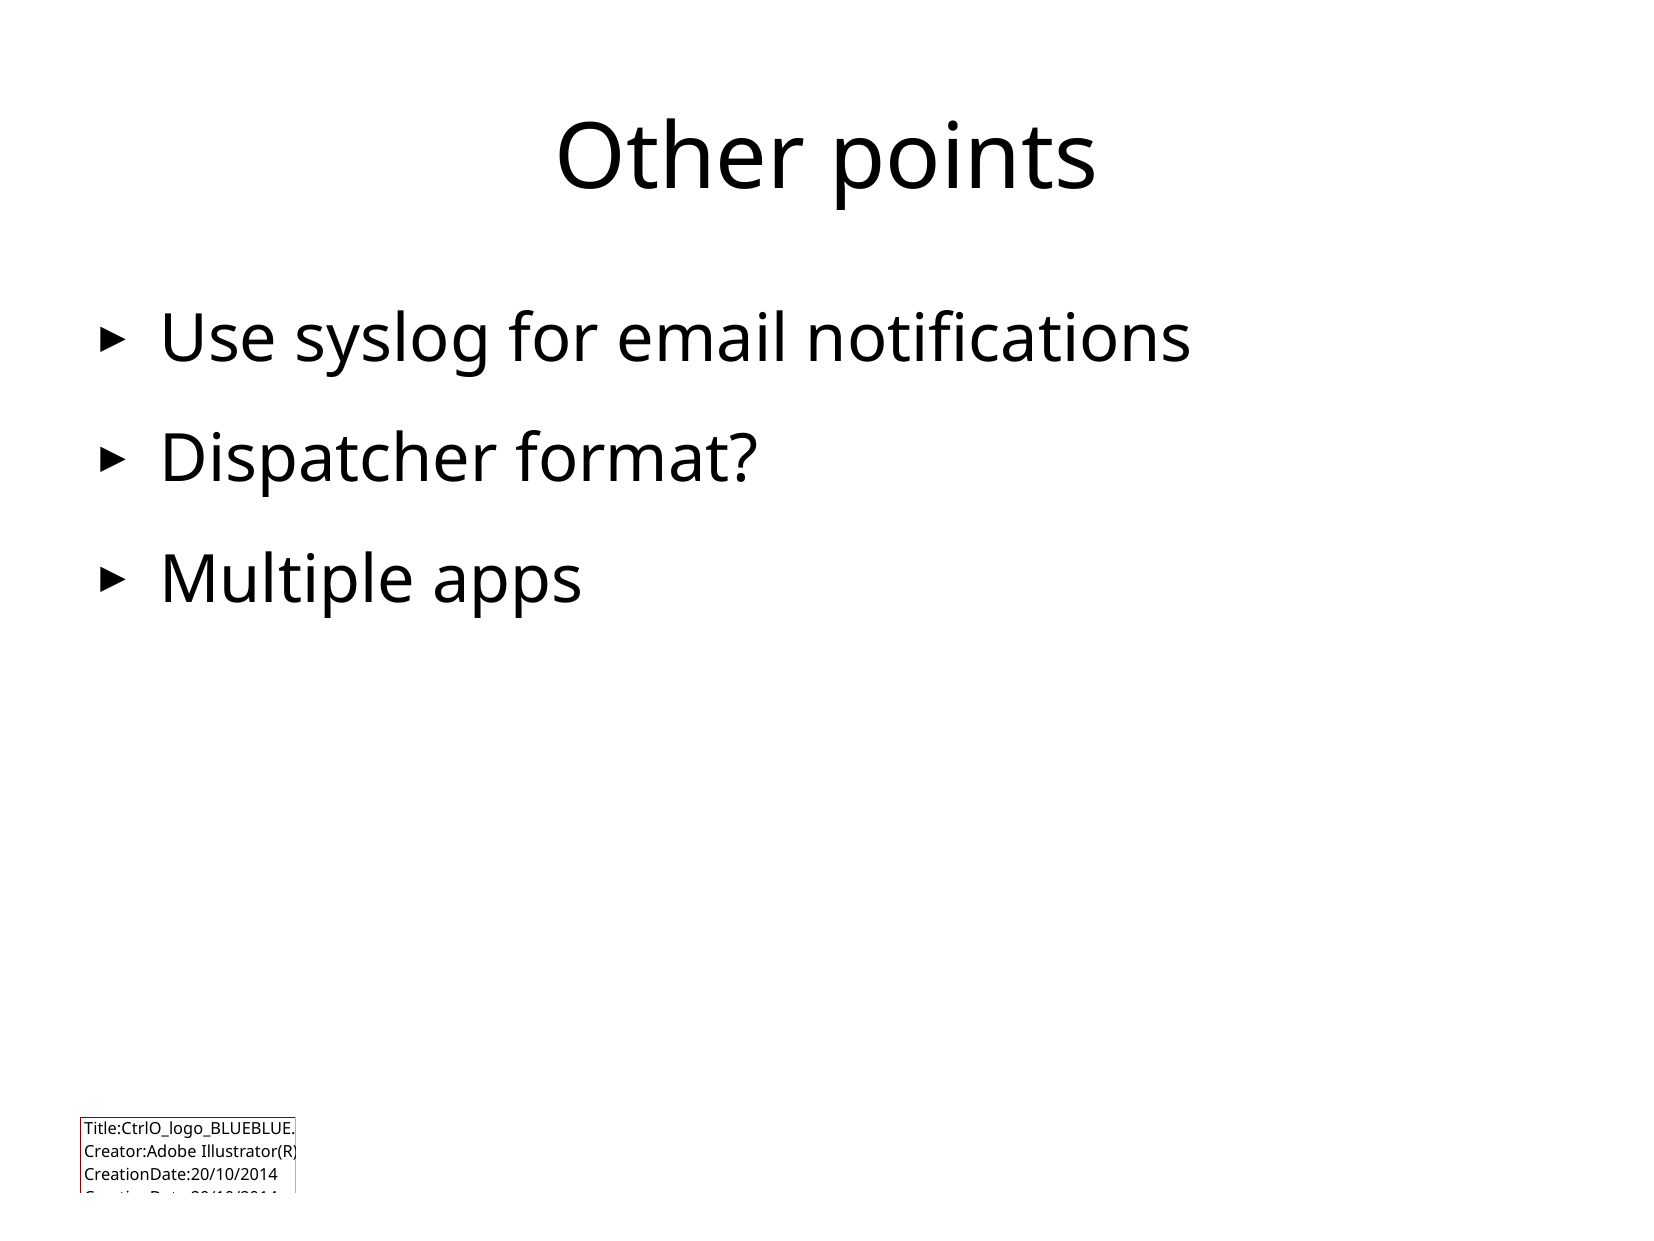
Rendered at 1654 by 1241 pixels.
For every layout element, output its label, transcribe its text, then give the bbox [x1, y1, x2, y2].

list Use syslog for email notifications Dispatcher format? Multiple apps [82, 290, 1571, 1010]
title Other points [82, 49, 1571, 257]
